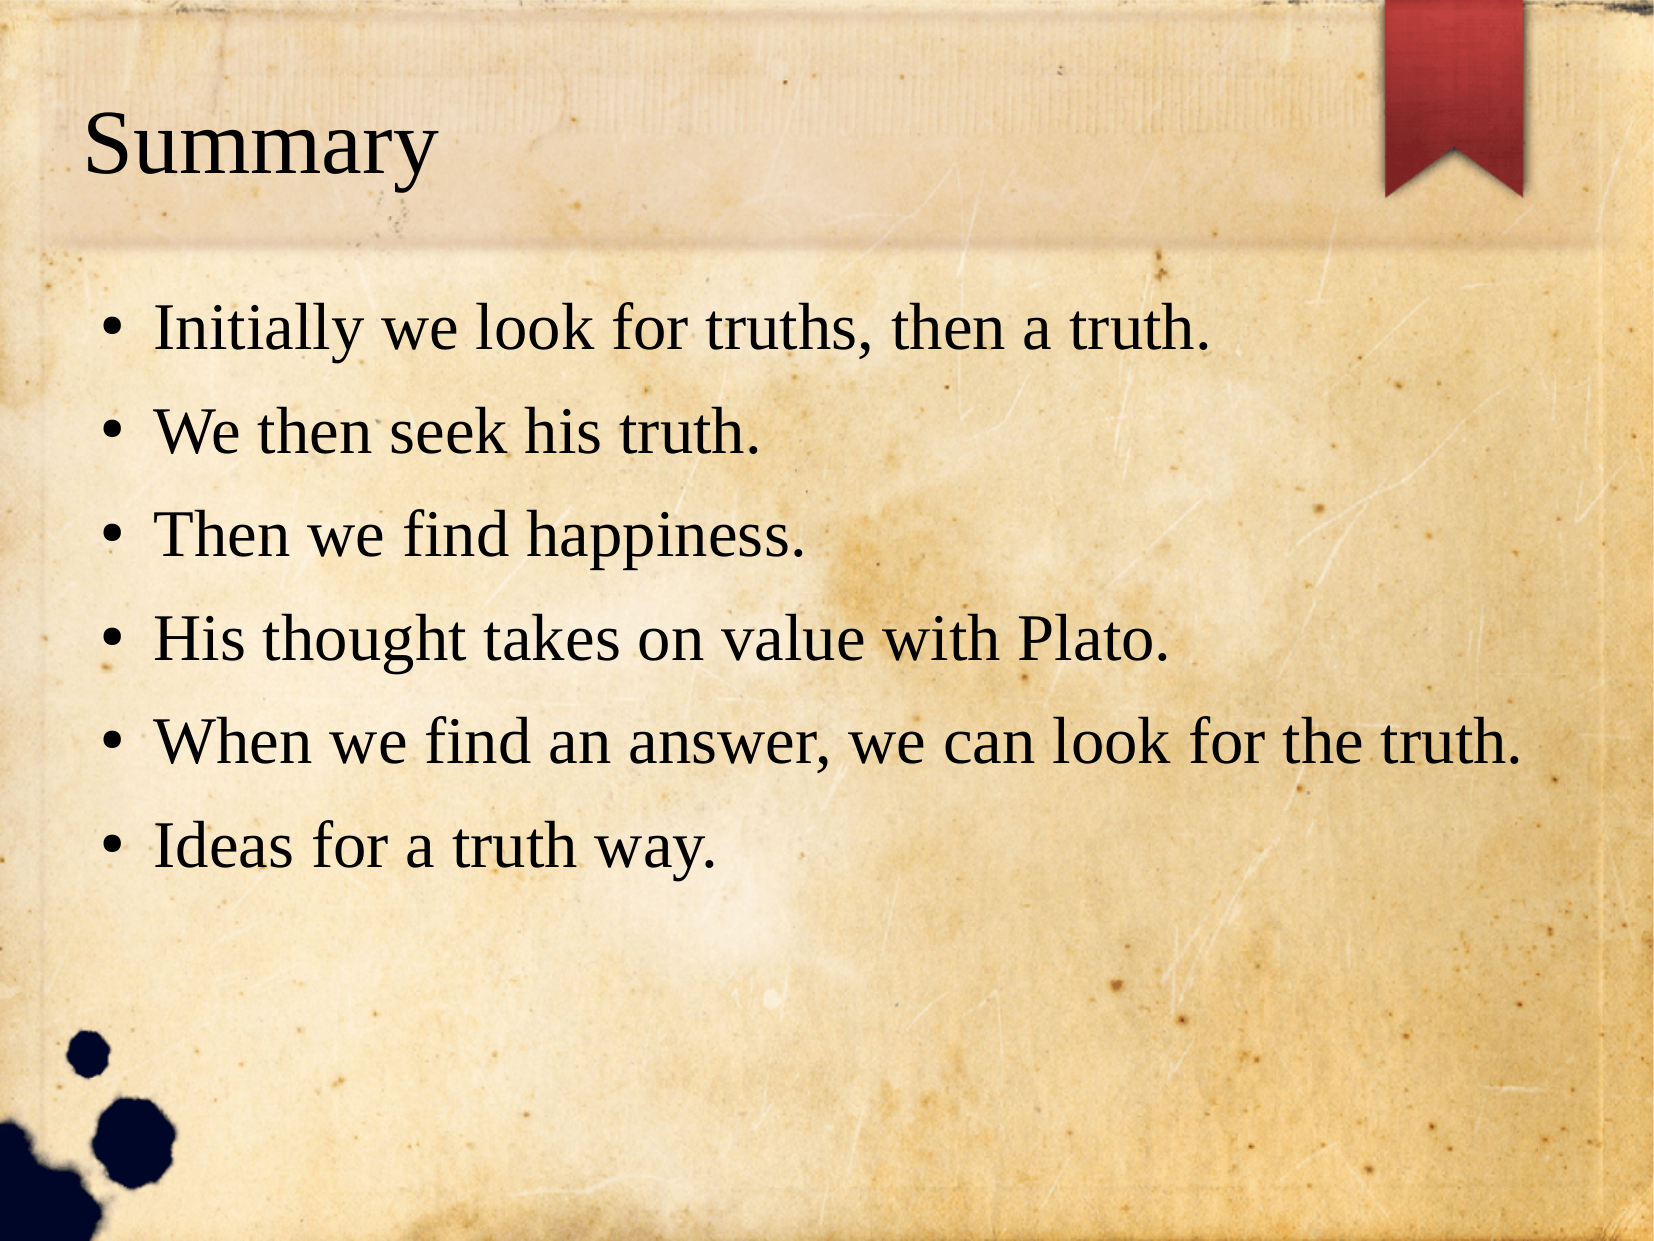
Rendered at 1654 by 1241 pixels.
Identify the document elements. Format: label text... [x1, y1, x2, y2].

list Initially we look for truths, then a truth. We then seek his truth. Then we find happiness. His thought takes on value with Plato. When we find an answer, we can look for the truth. Ideas for a truth way. [82, 290, 1538, 1010]
title Summary [82, 49, 1347, 237]
picture [0, 0, 1654, 1241]
